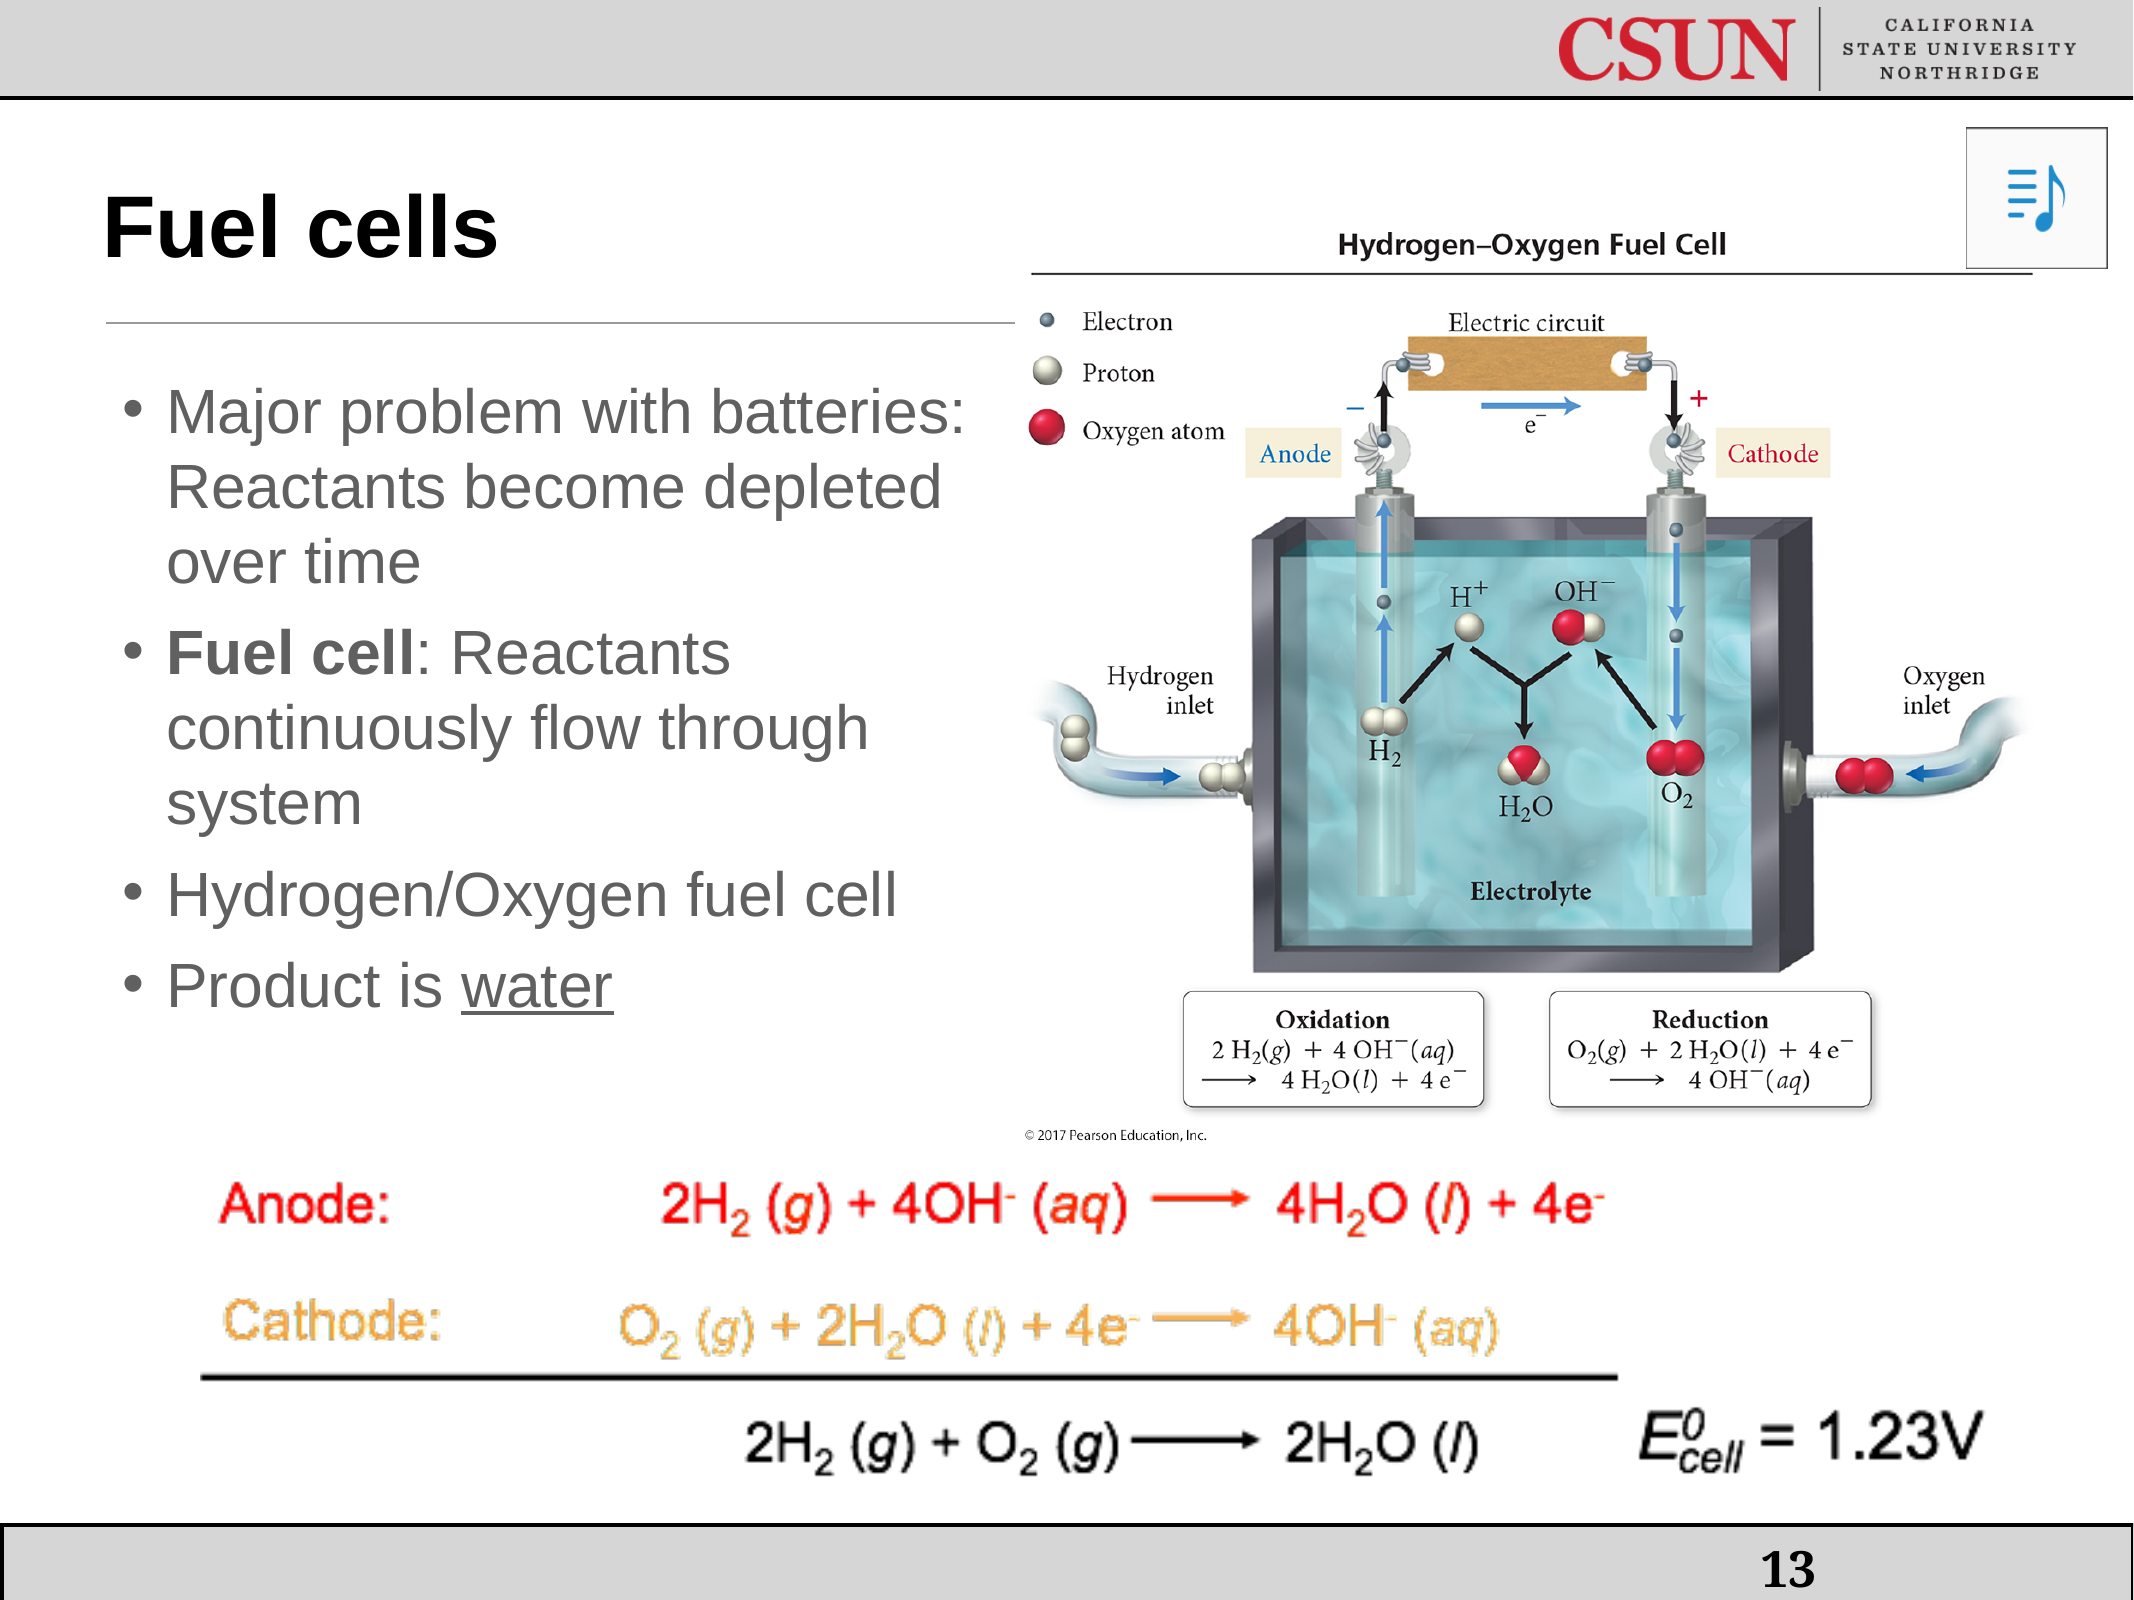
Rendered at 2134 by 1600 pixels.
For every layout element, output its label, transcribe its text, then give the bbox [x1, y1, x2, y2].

list Major problem with batteries: Reactants become depleted over time Fuel cell: Reactants continuously flow through system Hydrogen/Oxygen fuel cell Product is water [113, 362, 991, 1051]
text_box [1965, 126, 2109, 271]
title Fuel cells [93, 104, 2040, 284]
picture [200, 1156, 2024, 1490]
picture [1559, 7, 2076, 91]
picture [1015, 222, 2044, 1148]
